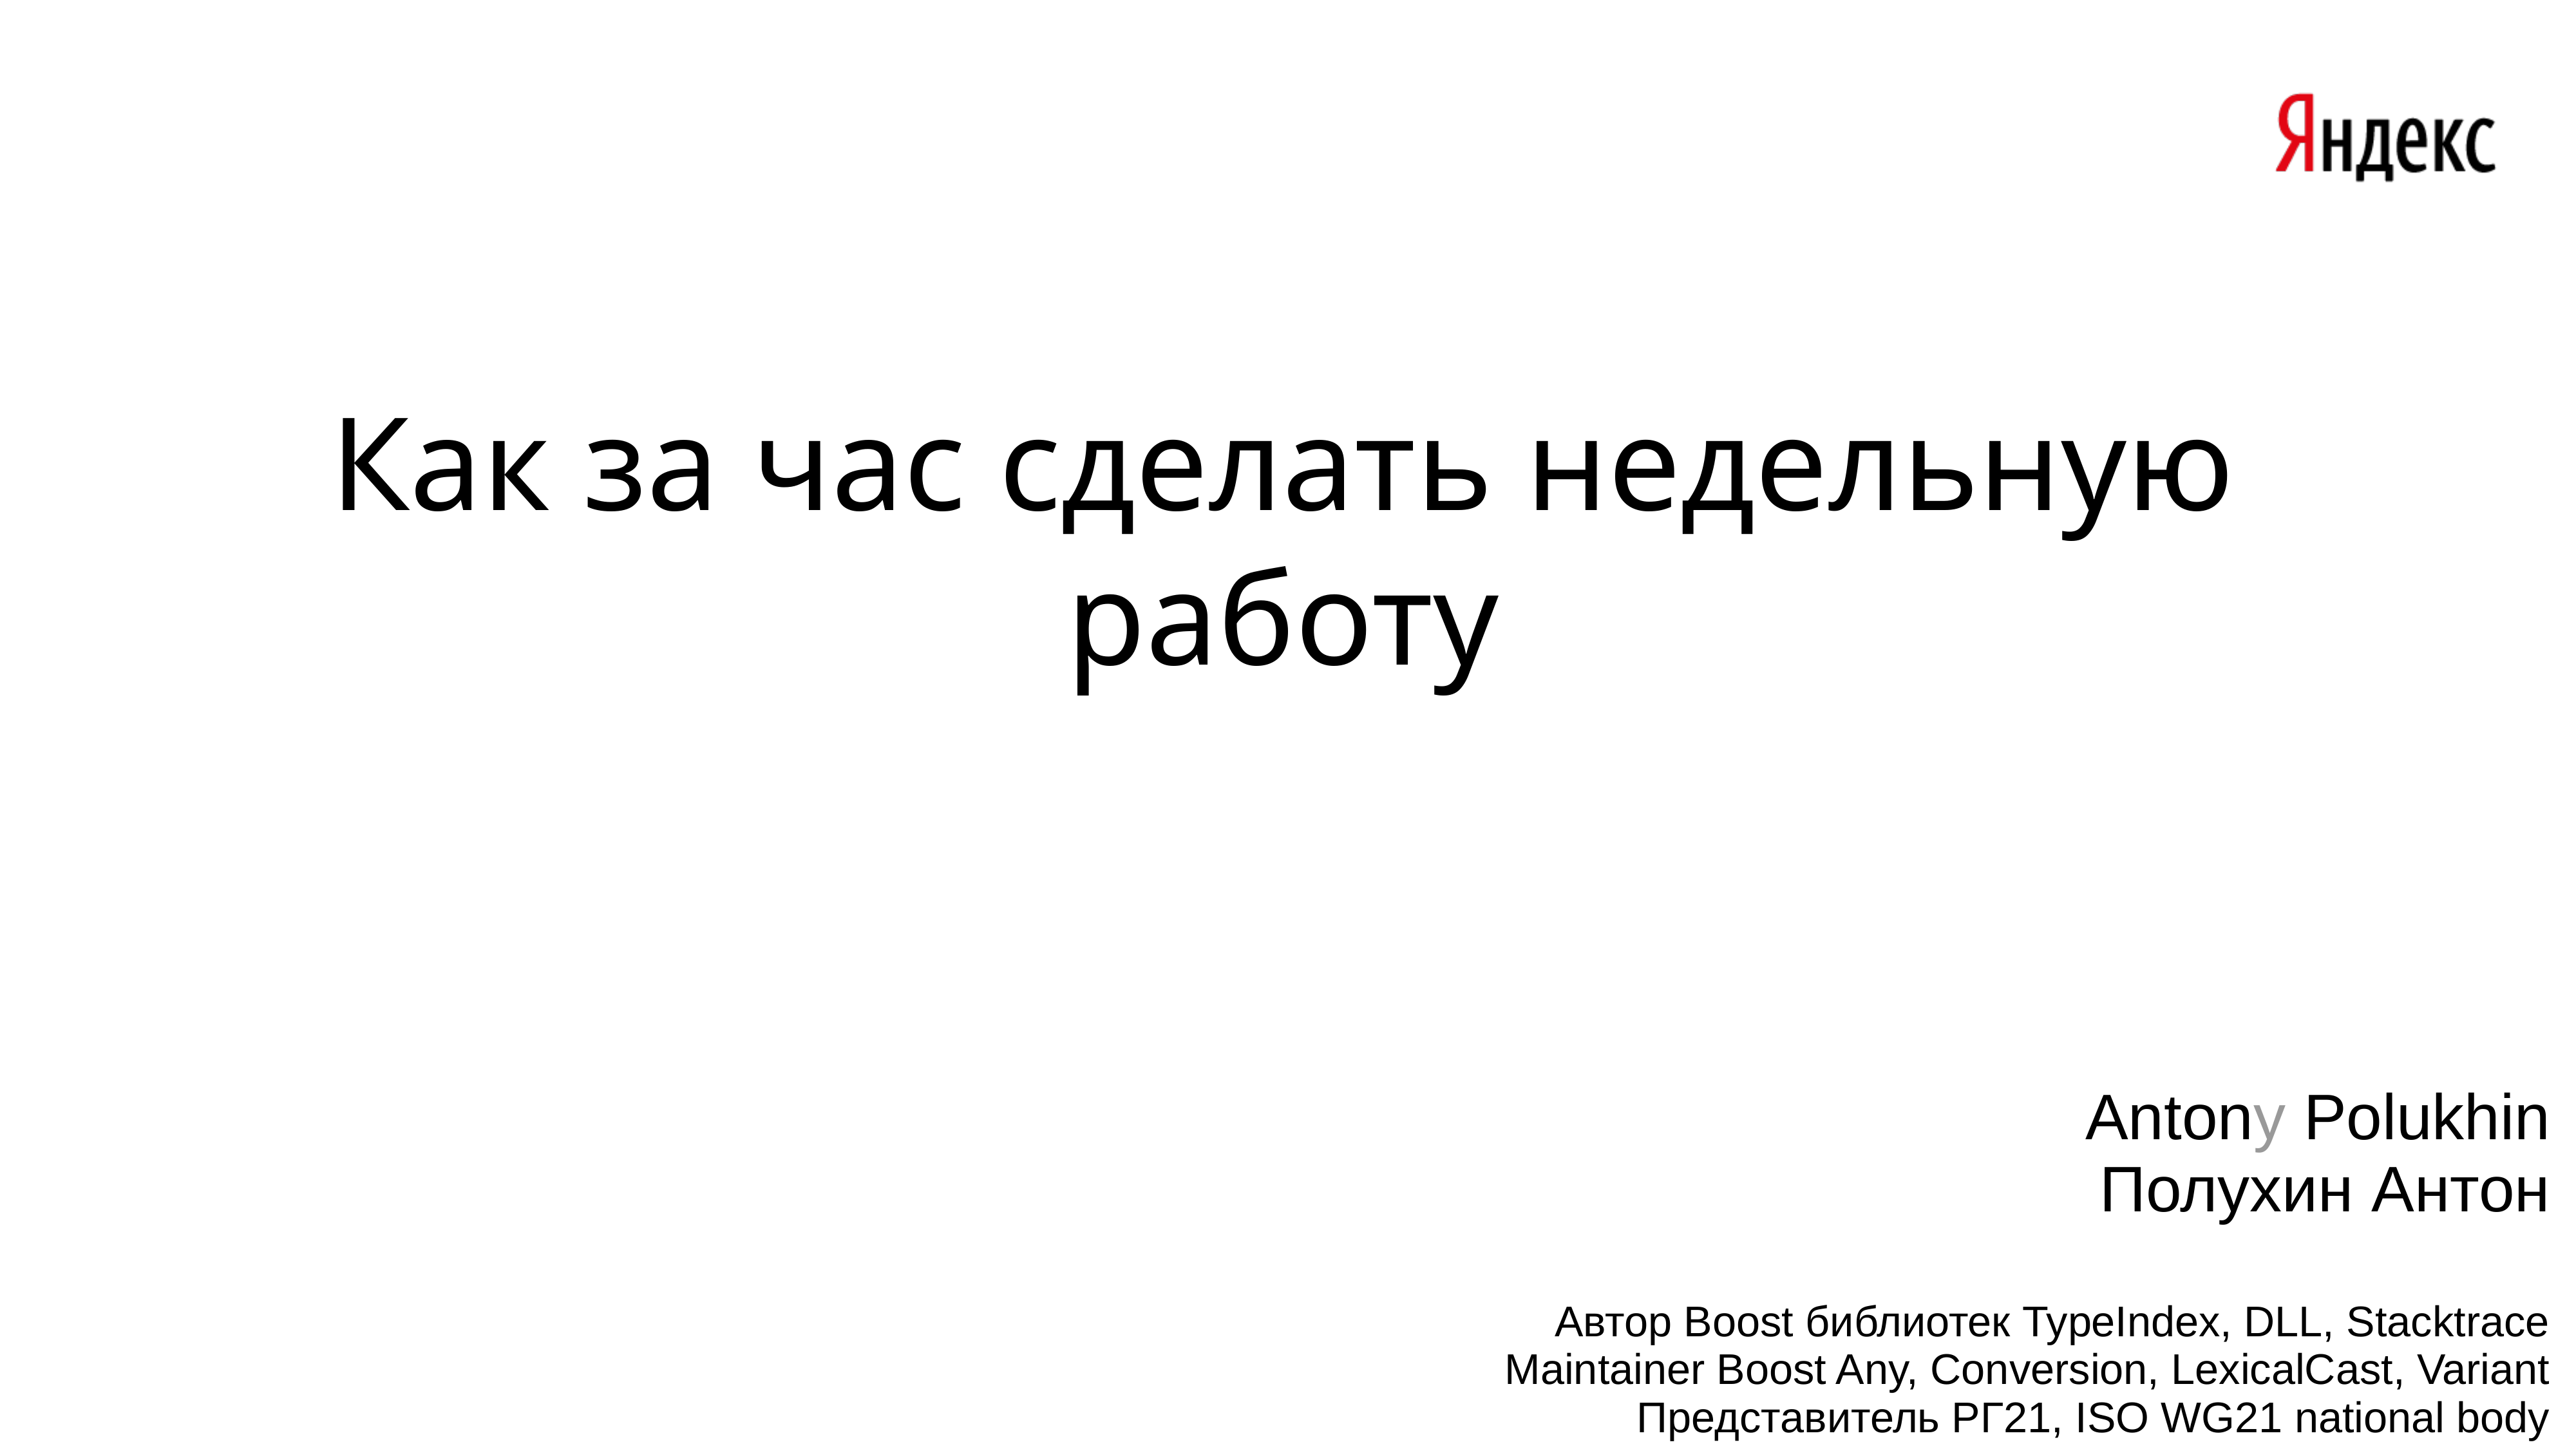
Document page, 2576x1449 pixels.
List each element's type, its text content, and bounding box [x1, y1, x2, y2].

picture [2275, 85, 2512, 193]
title Как за час сделать недельную работу [205, 155, 2370, 918]
text_box Antony Polukhin Полухин Антон Автор Boost библиотек TypeIndex, DLL, Stacktrace Maintainer Boost Any, Conversion, LexicalСast, Variant Представитель РГ21, ISO WG21 national body [68, 1076, 2561, 1448]
